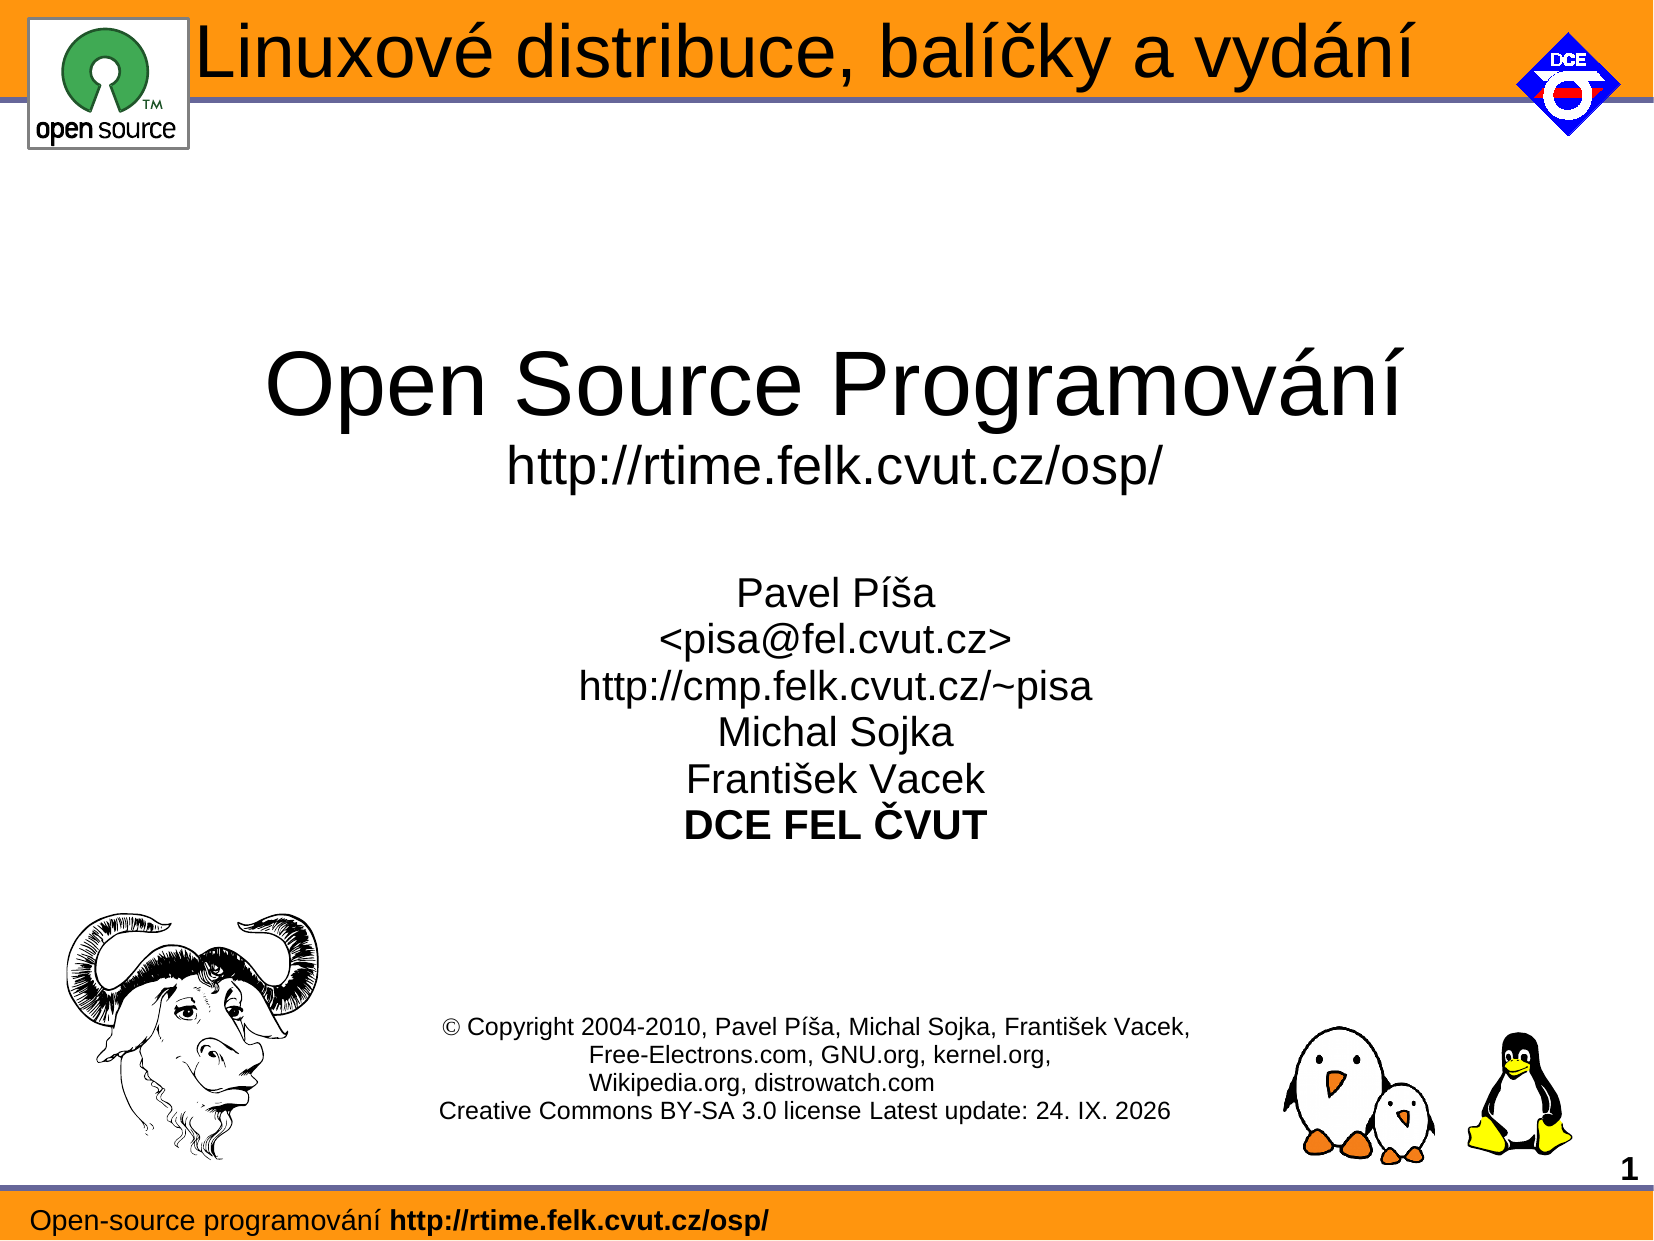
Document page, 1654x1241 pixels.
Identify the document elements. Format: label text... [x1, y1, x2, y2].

text_box [1467, 1032, 1573, 1156]
picture [1283, 1026, 1435, 1165]
subtitle Open Source Programování http://rtime.felk.cvut.cz/osp/ Pavel Píša <pisa@fel.cvut.cz> http://cmp.felk.cvut.cz/~pisa Michal Sojka František Vacek DCE FEL ČVUT [183, 204, 1471, 977]
picture [66, 911, 319, 1169]
title Linuxové distribuce, balíčky a vydání [60, 4, 1551, 98]
list © Copyright 2004-2010, Pavel Píša, Michal Sojka, František Vacek, Free-Electrons.com, GNU.org, kernel.org, Wikipedia.org, distrowatch.com Creative Commons BY-SA 3.0 license Latest update: 4. V 2010 [438, 1012, 1215, 1150]
